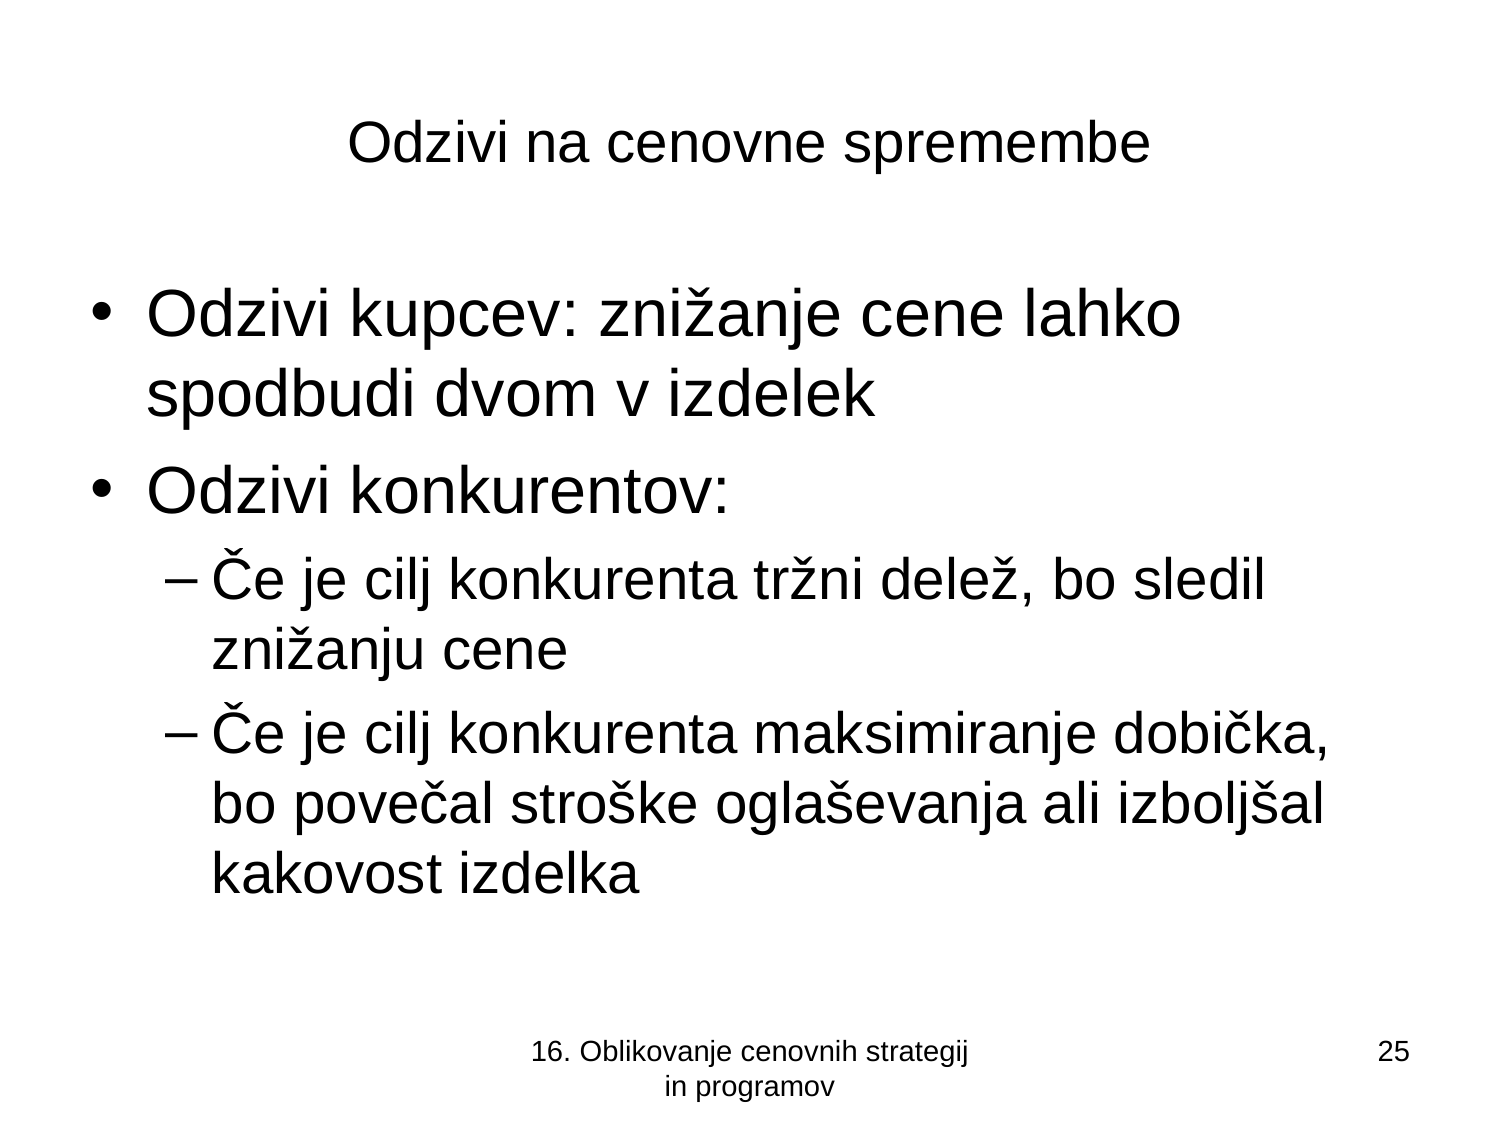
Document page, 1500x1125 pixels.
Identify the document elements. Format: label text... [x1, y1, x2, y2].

text_box 16. Oblikovanje cenovnih strategij in programov [512, 1024, 988, 1103]
text_box <number> [1074, 1024, 1426, 1103]
list Odzivi kupcev: znižanje cene lahko spodbudi dvom v izdelek Odzivi konkurentov: Če je cilj konkurenta tržni delež, bo sledil znižanju cene Če je cilj konkurenta maksimiranje dobička, bo povečal stroške oglaševanja ali izboljšal kakovost izdelka [75, 262, 1426, 1006]
title Odzivi na cenovne spremembe [75, 45, 1426, 233]
